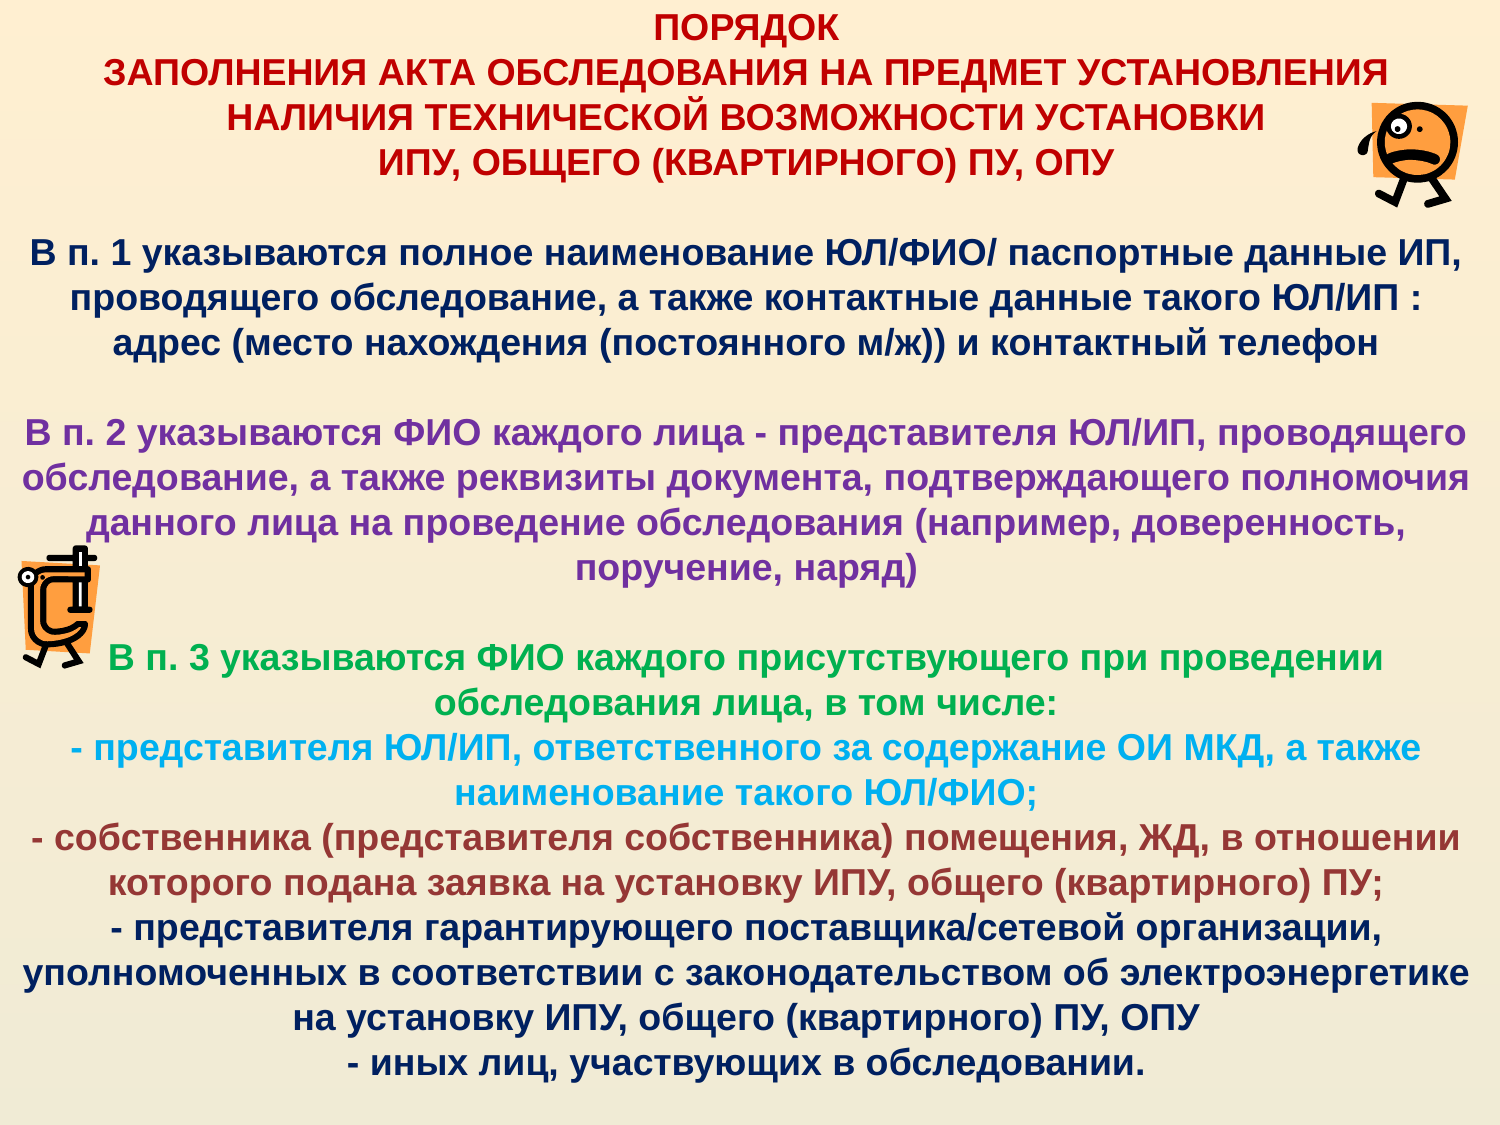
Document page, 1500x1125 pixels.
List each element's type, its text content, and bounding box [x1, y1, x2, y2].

text_box ПОРЯДОК ЗАПОЛНЕНИЯ АКТА ОБСЛЕДОВАНИЯ НА ПРЕДМЕТ УСТАНОВЛЕНИЯ НАЛИЧИЯ ТЕХНИЧЕСКОЙ ВОЗМОЖНОСТИ УСТАНОВКИ ИПУ, ОБЩЕГО (КВАРТИРНОГО) ПУ, ОПУ В п. 1 указываются полное наименование ЮЛ/ФИО/ паспортные данные ИП, проводящего обследование, а также контактные данные такого ЮЛ/ИП : адрес (место нахождения (постоянного м/ж)) и контактный телефон В п. 2 указываются ФИО каждого лица - представителя ЮЛ/ИП, проводящего обследование, а также реквизиты документа, подтверждающего полномочия данного лица на проведение обследования (например, доверенность, поручение, наряд) В п. 3 указываются ФИО каждого присутствующего при проведении обследования лица, в том числе: - представителя ЮЛ/ИП, ответственного за содержание ОИ МКД, а также наименование такого ЮЛ/ФИО; - собственника (представителя собственника) помещения, ЖД, в отношении которого подана заявка на установку ИПУ, общего (квартирного) ПУ; - представителя гарантирующего поставщика/сетевой организации, уполномоченных в соответствии с законодательством об электроэнергетике на установку ИПУ, общего (квартирного) ПУ, ОПУ - иных лиц, участвующих в обследовании. [0, 0, 1493, 1091]
picture [1357, 101, 1468, 209]
picture [17, 545, 100, 669]
